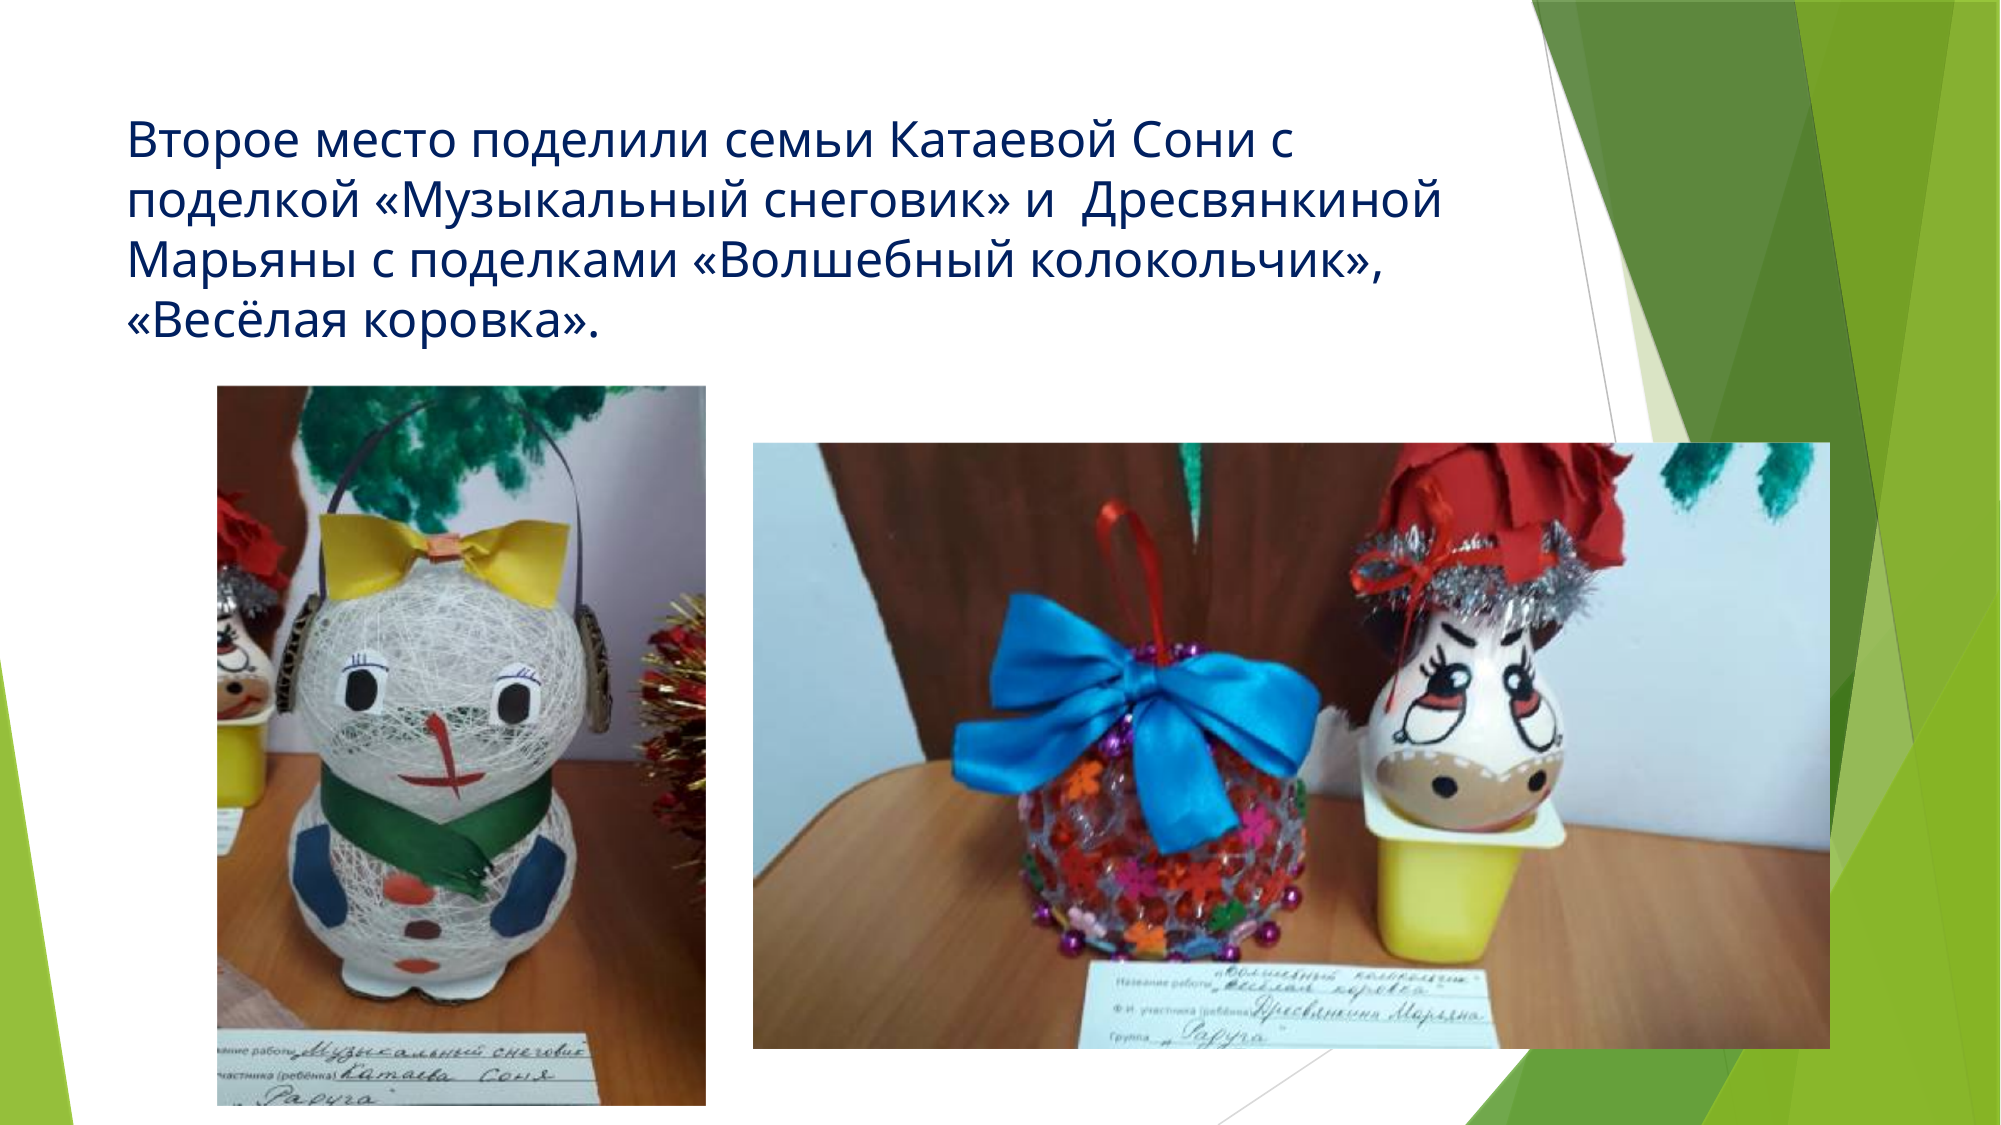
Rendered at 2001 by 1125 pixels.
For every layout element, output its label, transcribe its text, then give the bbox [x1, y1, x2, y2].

picture [216, 385, 706, 1107]
title Второе место поделили семьи Катаевой Сони с поделкой «Музыкальный снеговик» и Дресвянкиной Марьяны с поделками «Волшебный колокольчик», «Весёлая коровка». [111, 99, 1522, 317]
picture [752, 442, 1830, 1049]
